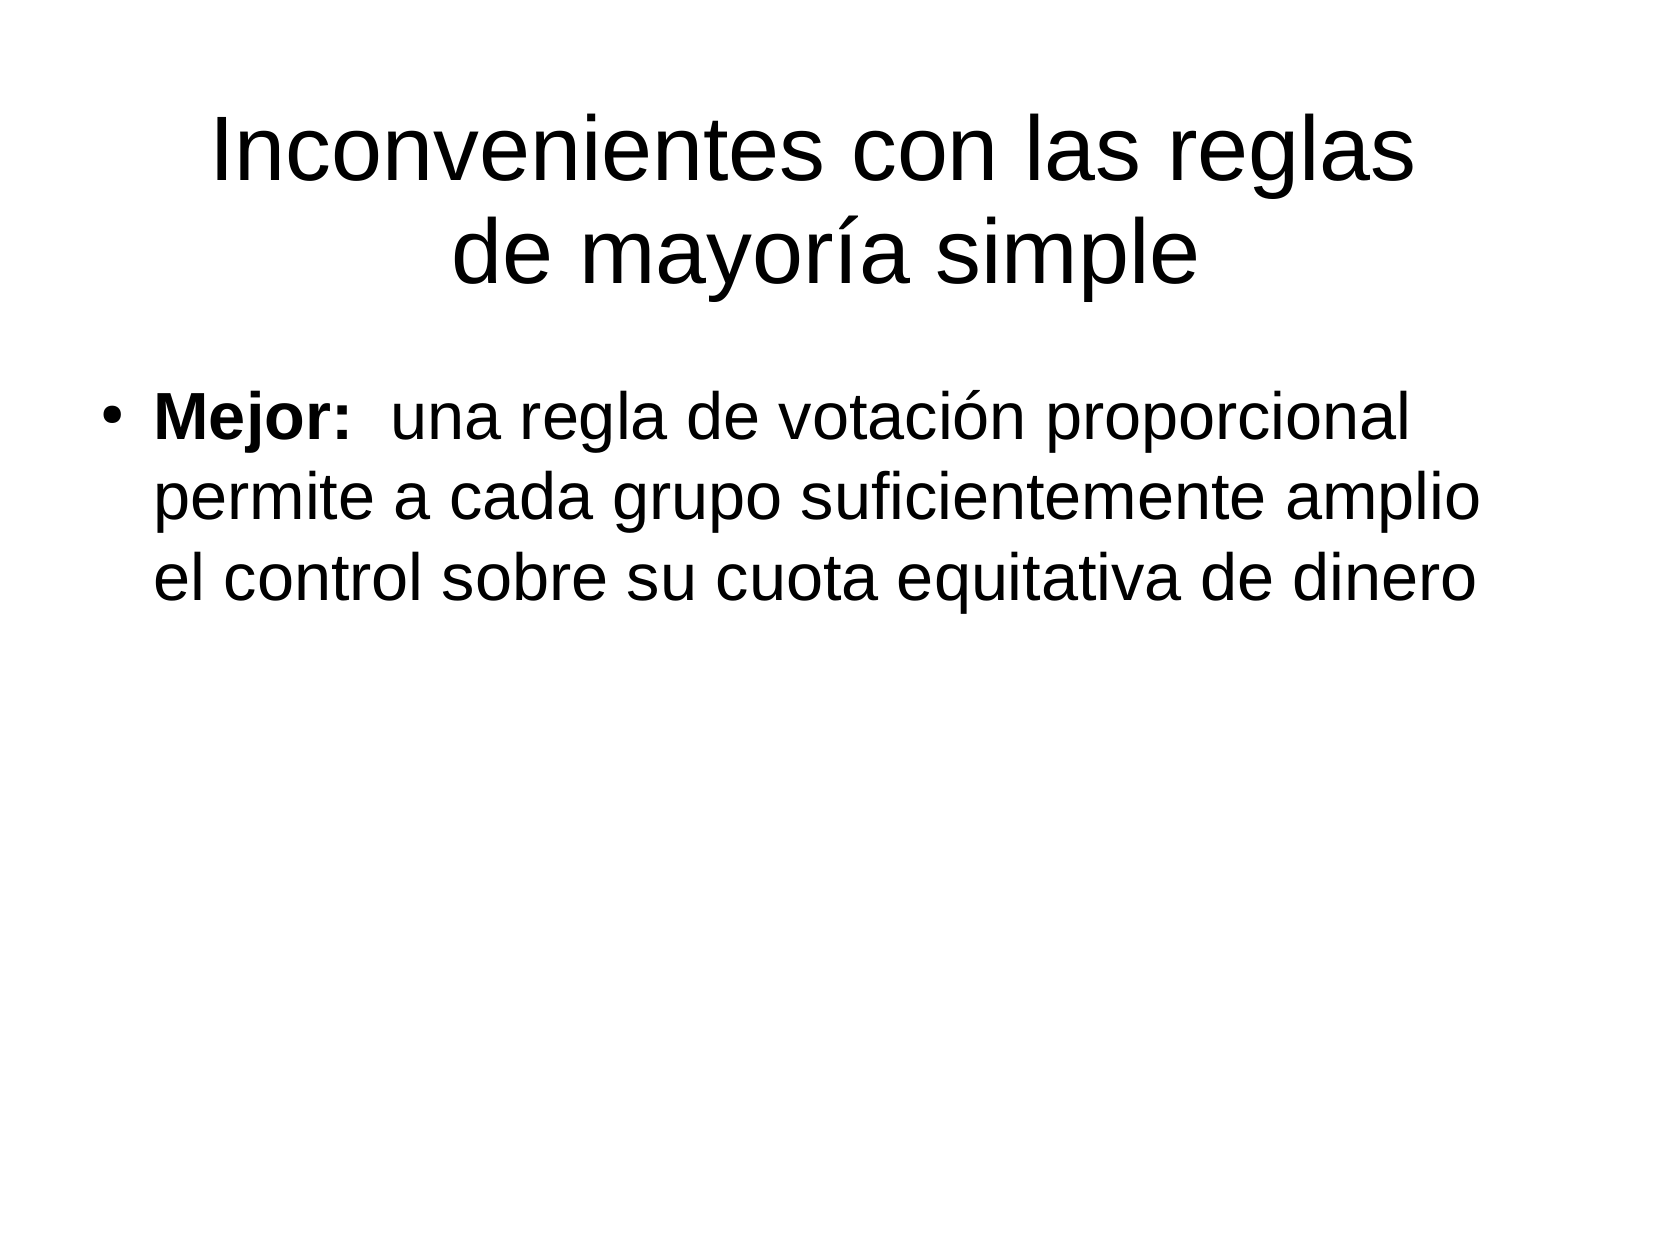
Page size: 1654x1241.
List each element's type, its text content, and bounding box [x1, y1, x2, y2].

title Inconvenientes con las reglas de mayoría simple [82, 96, 1571, 304]
list Mejor: una regla de votación proporcional permite a cada grupo suficientemente amplio el control sobre su cuota equitativa de dinero [82, 378, 1571, 708]
